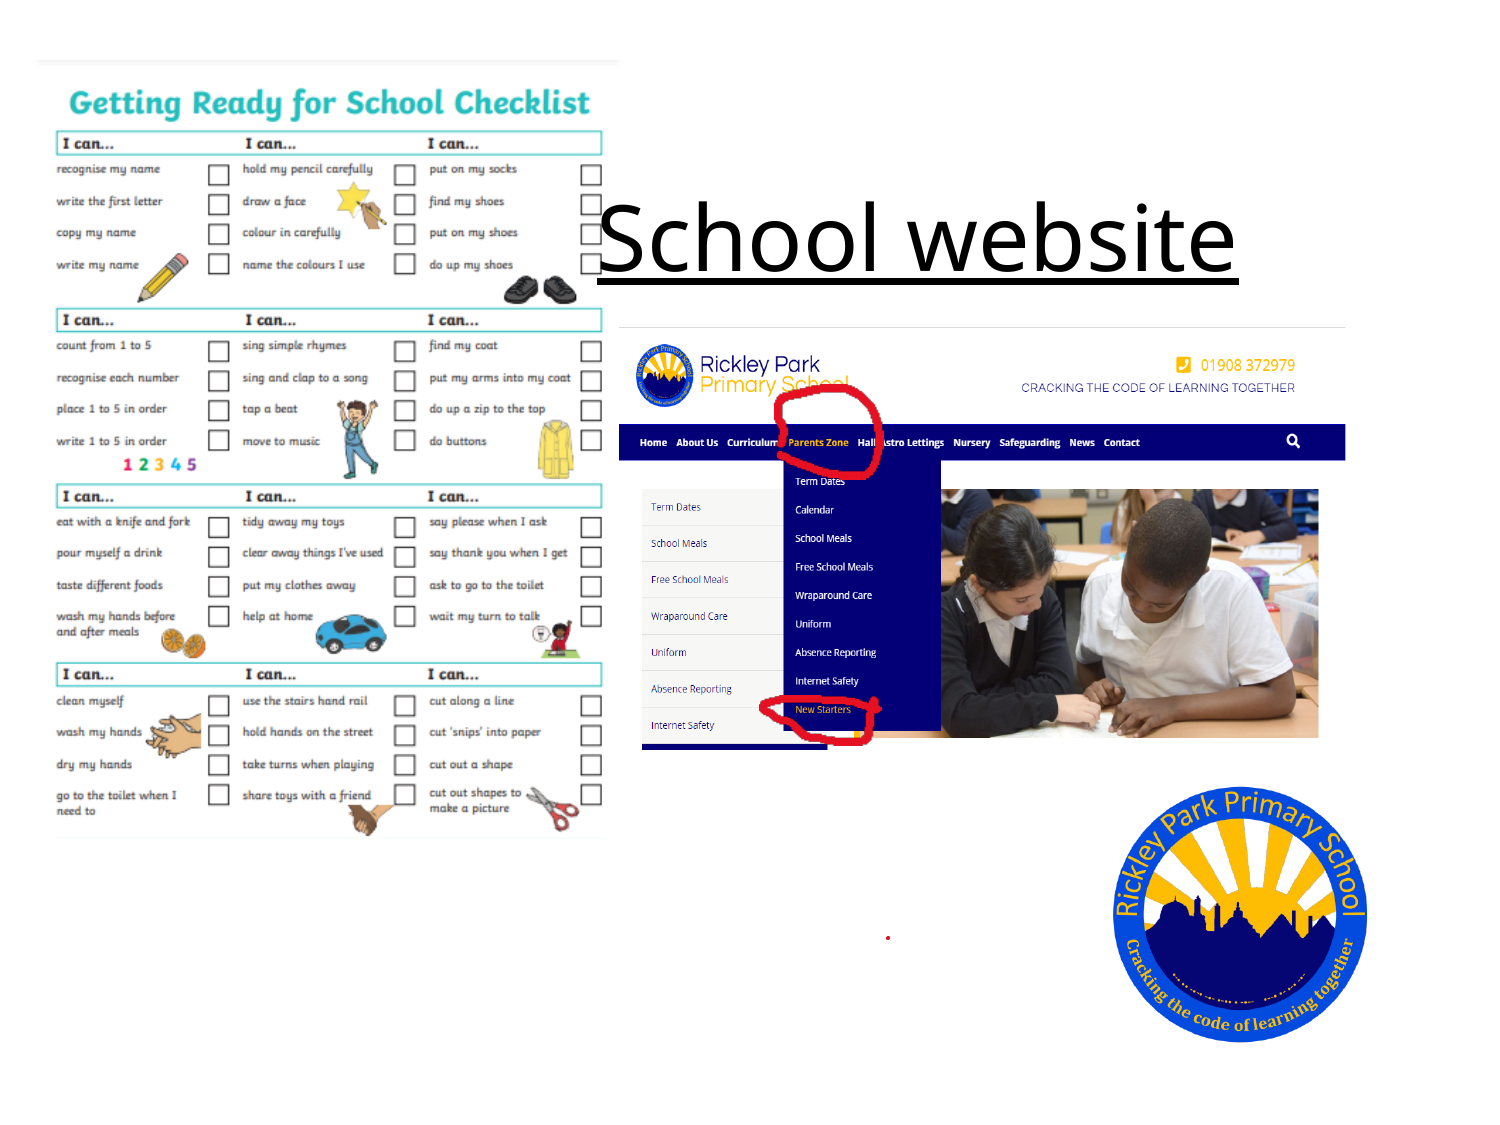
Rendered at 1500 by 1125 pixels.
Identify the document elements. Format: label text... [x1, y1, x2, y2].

picture [37, 60, 1346, 839]
list [242, 299, 1500, 943]
text_box School website [581, 172, 1500, 299]
picture [1110, 943, 1369, 1045]
